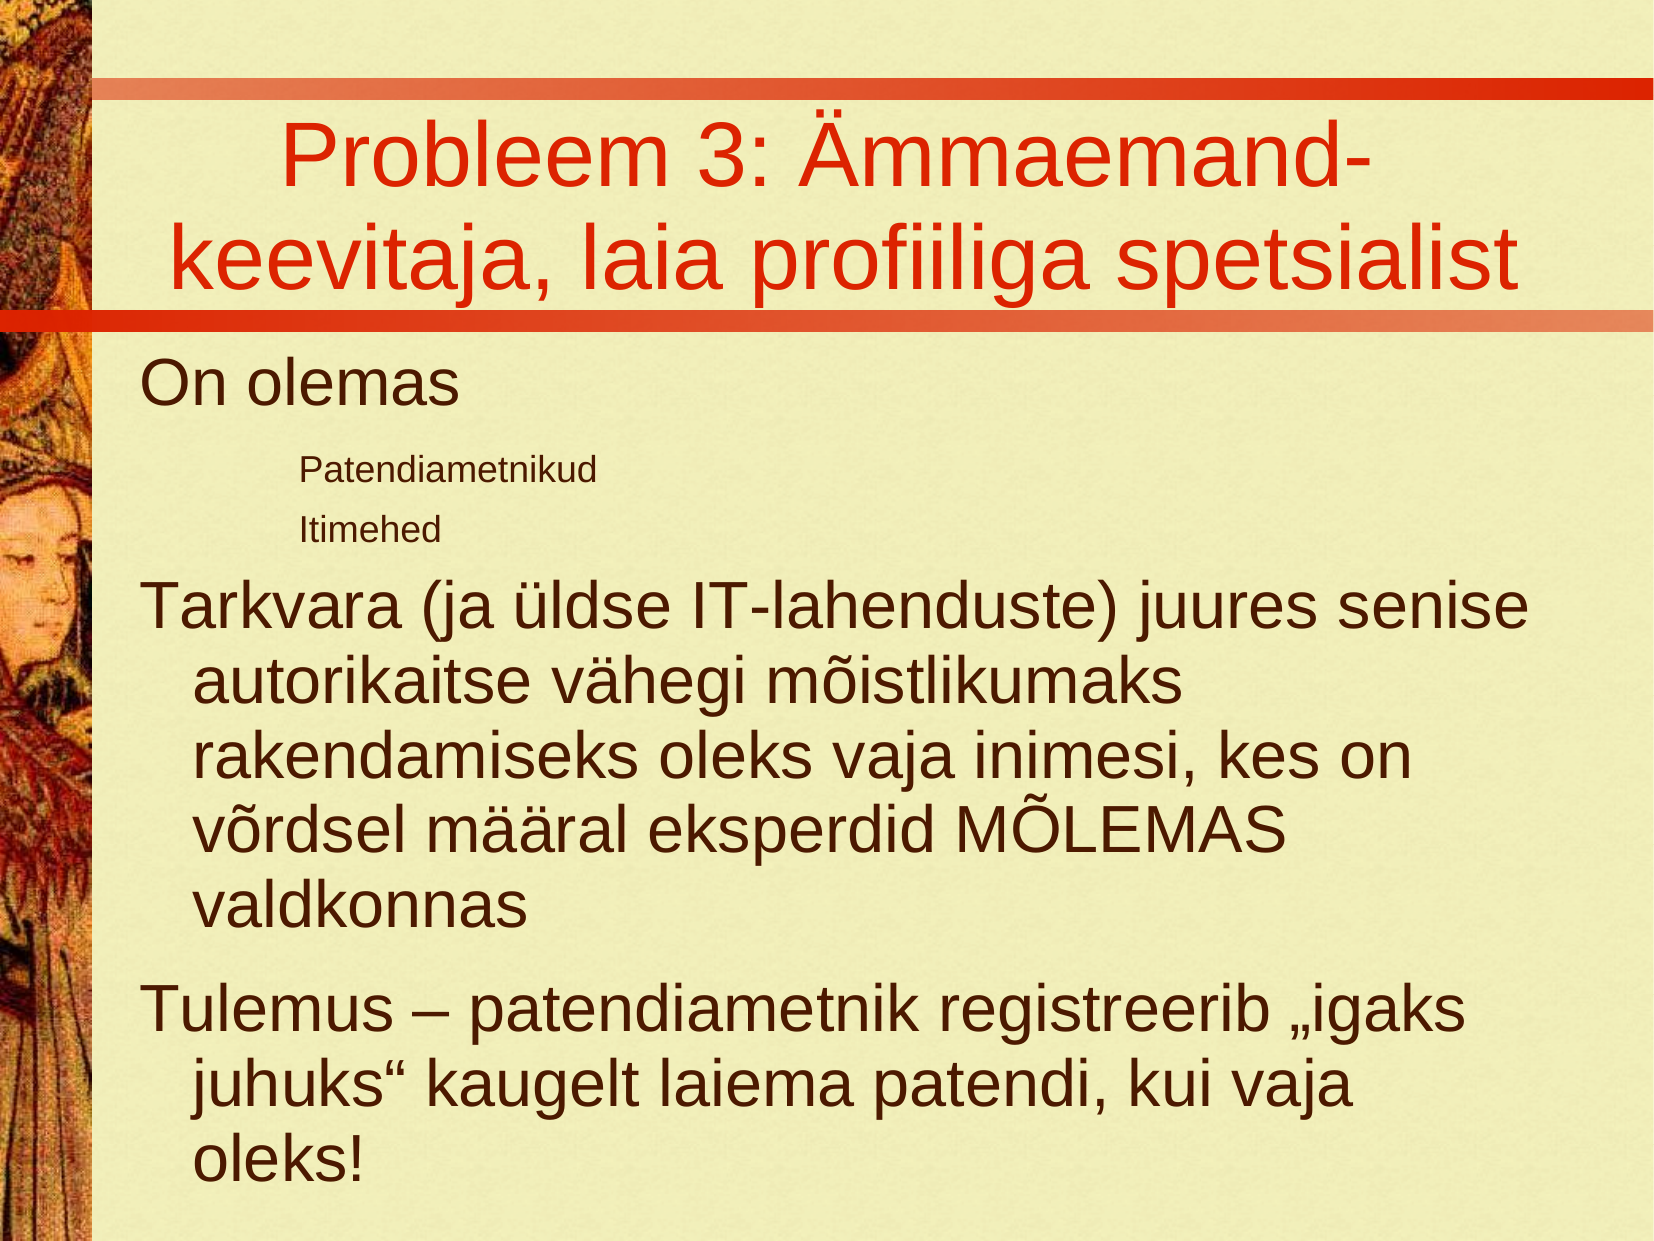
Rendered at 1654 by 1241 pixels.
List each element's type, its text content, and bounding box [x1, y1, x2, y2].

title Probleem 3: Ämmaemand-keevitaja, laia profiiliga spetsialist [121, 102, 1534, 311]
picture [0, 0, 1654, 310]
picture [0, 332, 1654, 1241]
list On olemas Patendiametnikud Itimehed Tarkvara (ja üldse IT-lahenduste) juures senise autorikaitse vähegi mõistlikumaks rakendamiseks oleks vaja inimesi, kes on võrdsel määral eksperdid MÕLEMAS valdkonnas Tulemus – patendiametnik registreerib „igaks juhuks“ kaugelt laiema patendi, kui vaja oleks! [121, 344, 1534, 1196]
